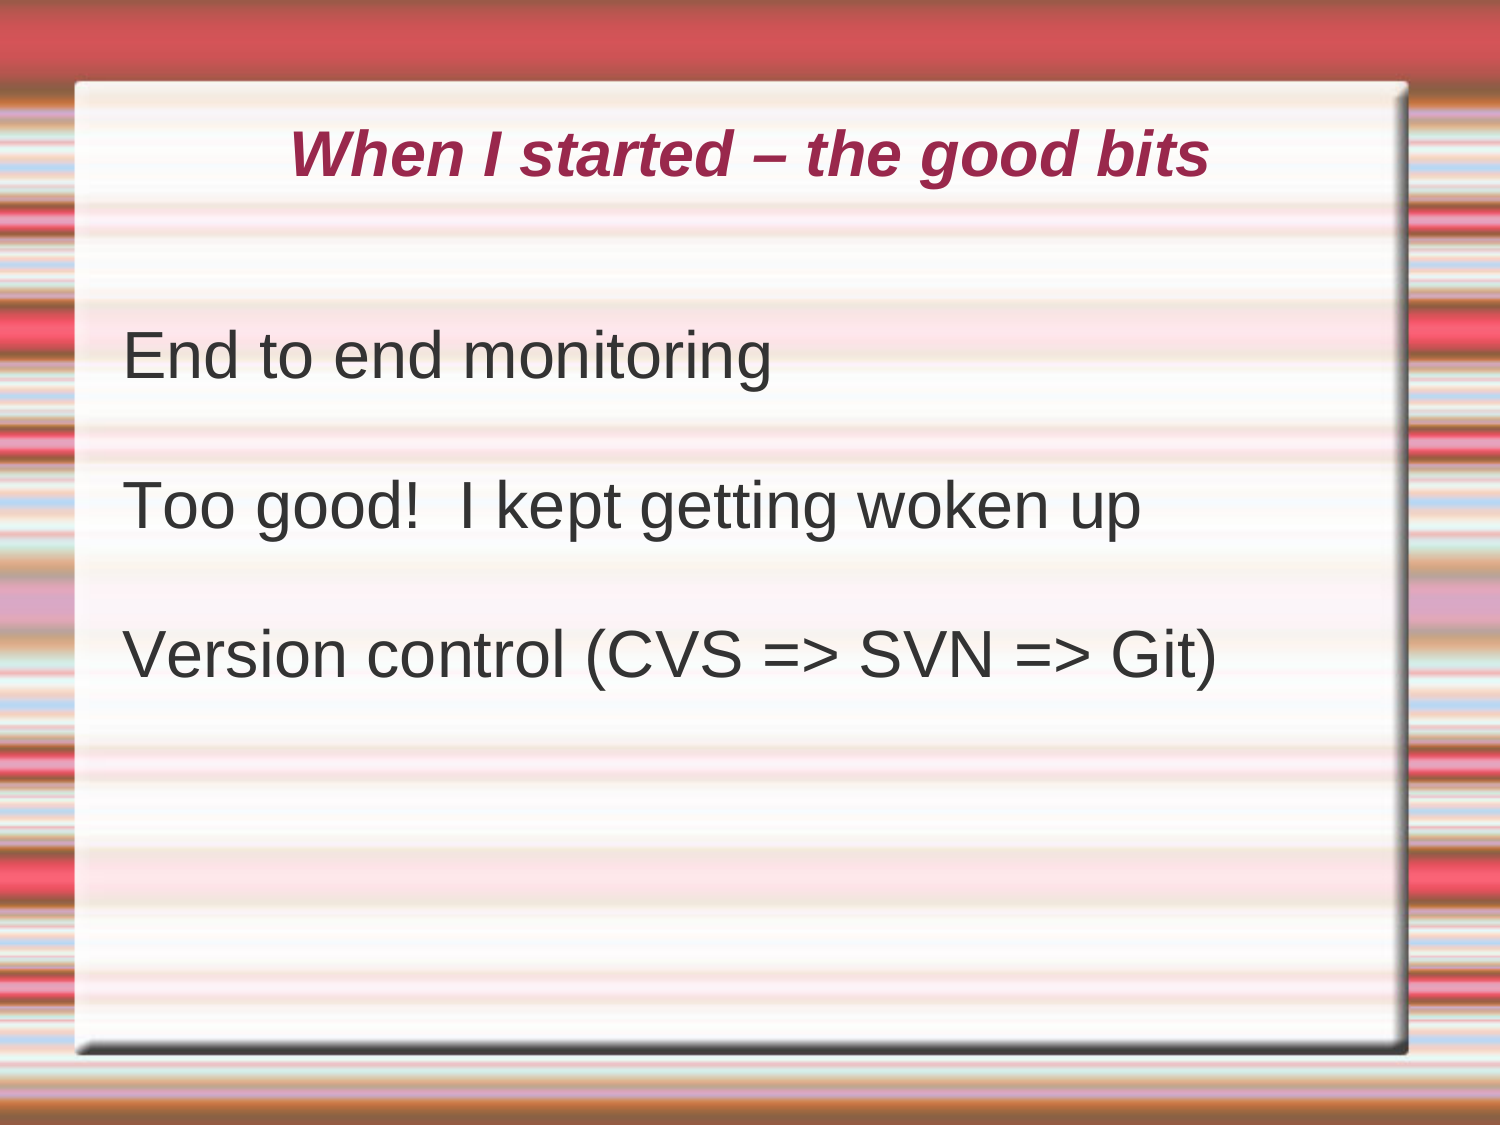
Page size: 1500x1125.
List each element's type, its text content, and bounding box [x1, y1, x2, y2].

list End to end monitoring Too good! I kept getting woken up Version control (CVS => SVN => Git) [122, 318, 1376, 1046]
title When I started – the good bits [110, 104, 1392, 292]
picture [0, 0, 1500, 1125]
